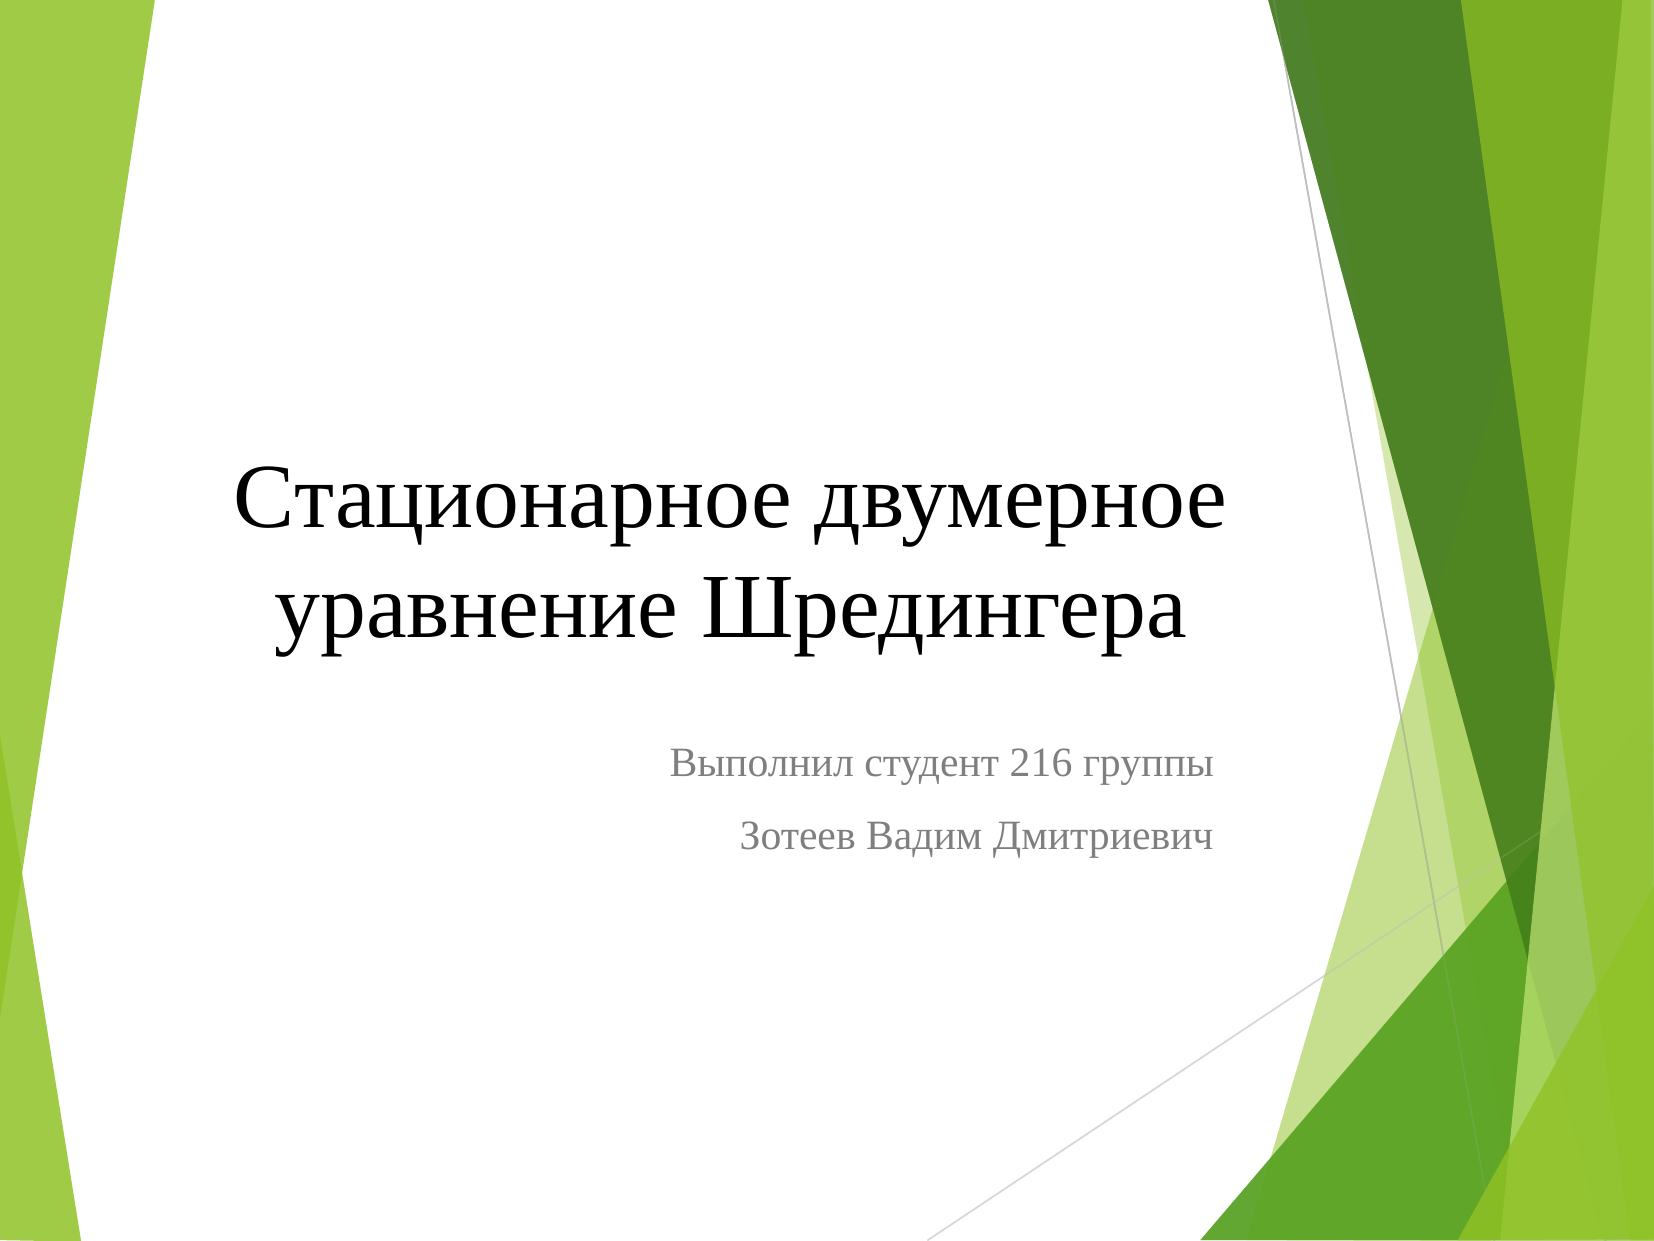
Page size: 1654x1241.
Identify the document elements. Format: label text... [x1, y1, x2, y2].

title Стационарное двумерное уравнение Шредингера [204, 327, 1259, 664]
subtitle Выполнил студент 216 группы Зотеев Вадим Дмитриевич [204, 727, 1259, 926]
